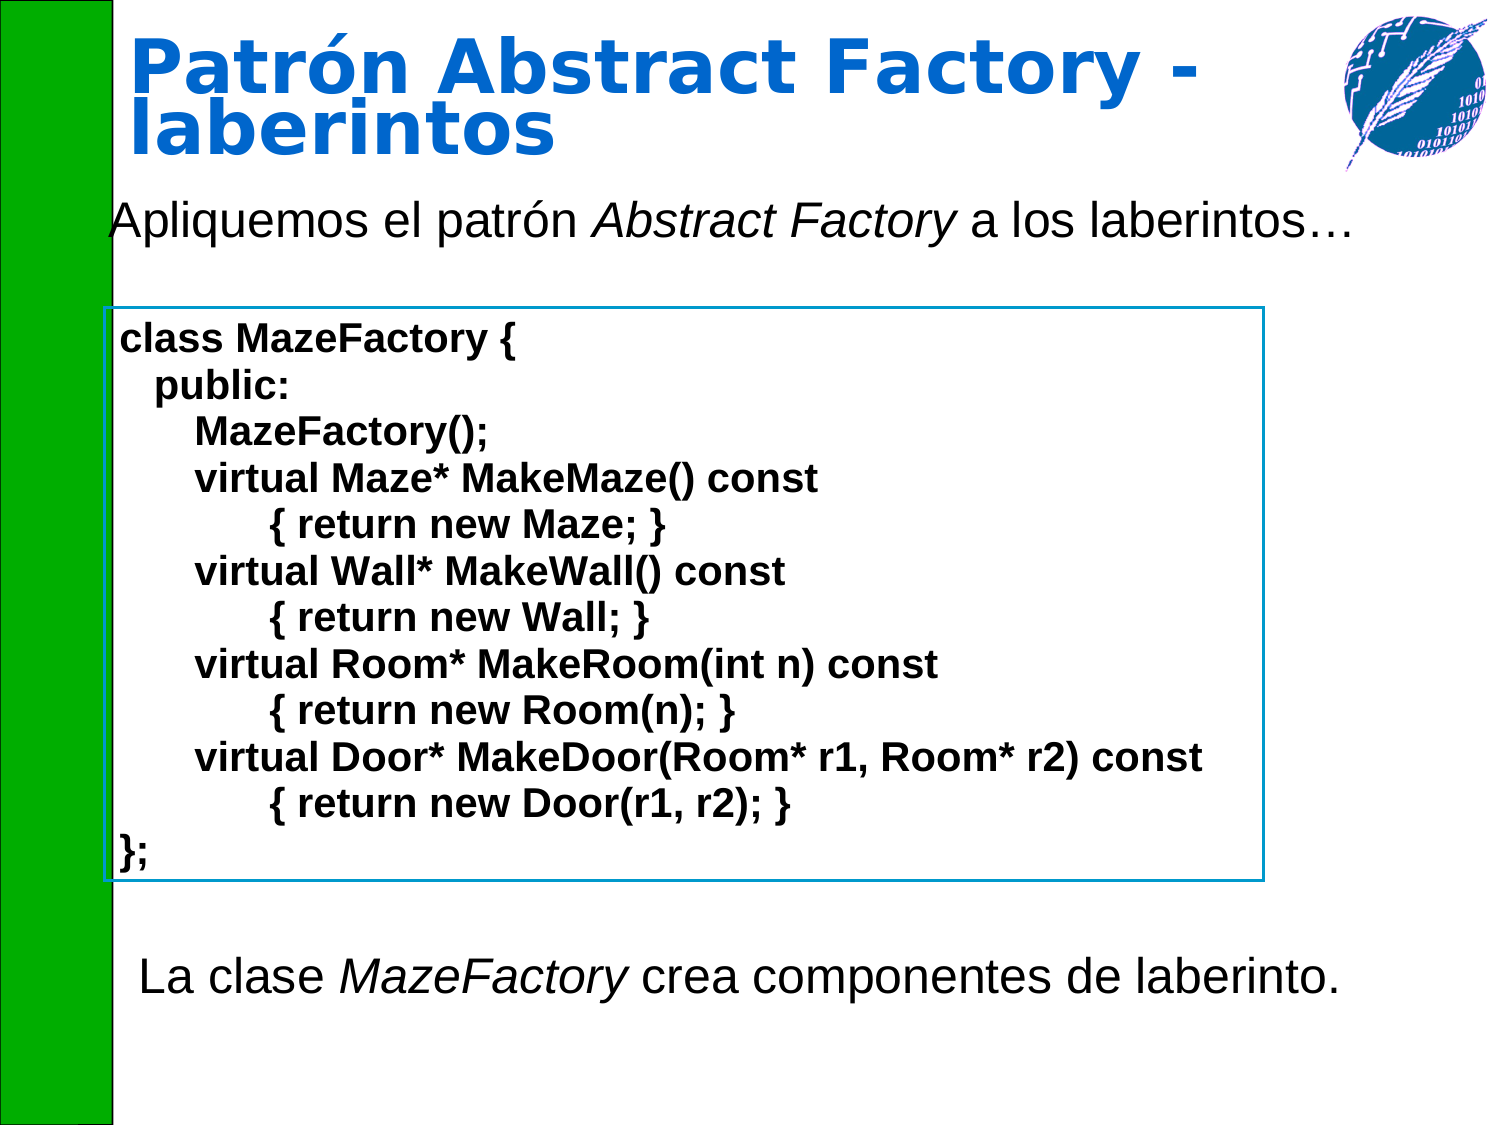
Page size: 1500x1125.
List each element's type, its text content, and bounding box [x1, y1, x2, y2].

picture [1417, 140, 1425, 149]
text_box La clase MazeFactory crea componentes de laberinto. [123, 963, 1500, 1008]
text_box Apliquemos el patrón Abstract Factory a los laberintos… [94, 207, 1500, 251]
text_box class MazeFactory { public: MazeFactory(); virtual Maze* MakeMaze() const { return new Maze; } virtual Wall* MakeWall() const { return new Wall; } virtual Room* MakeRoom(int n) const { return new Room(n); } virtual Door* MakeDoor(Room* r1, Room* r2) const { return new Door(r1, r2); } }; [104, 307, 1264, 881]
picture [1388, 15, 1488, 172]
title Patrón Abstract Factory - laberintos [113, 12, 1388, 200]
